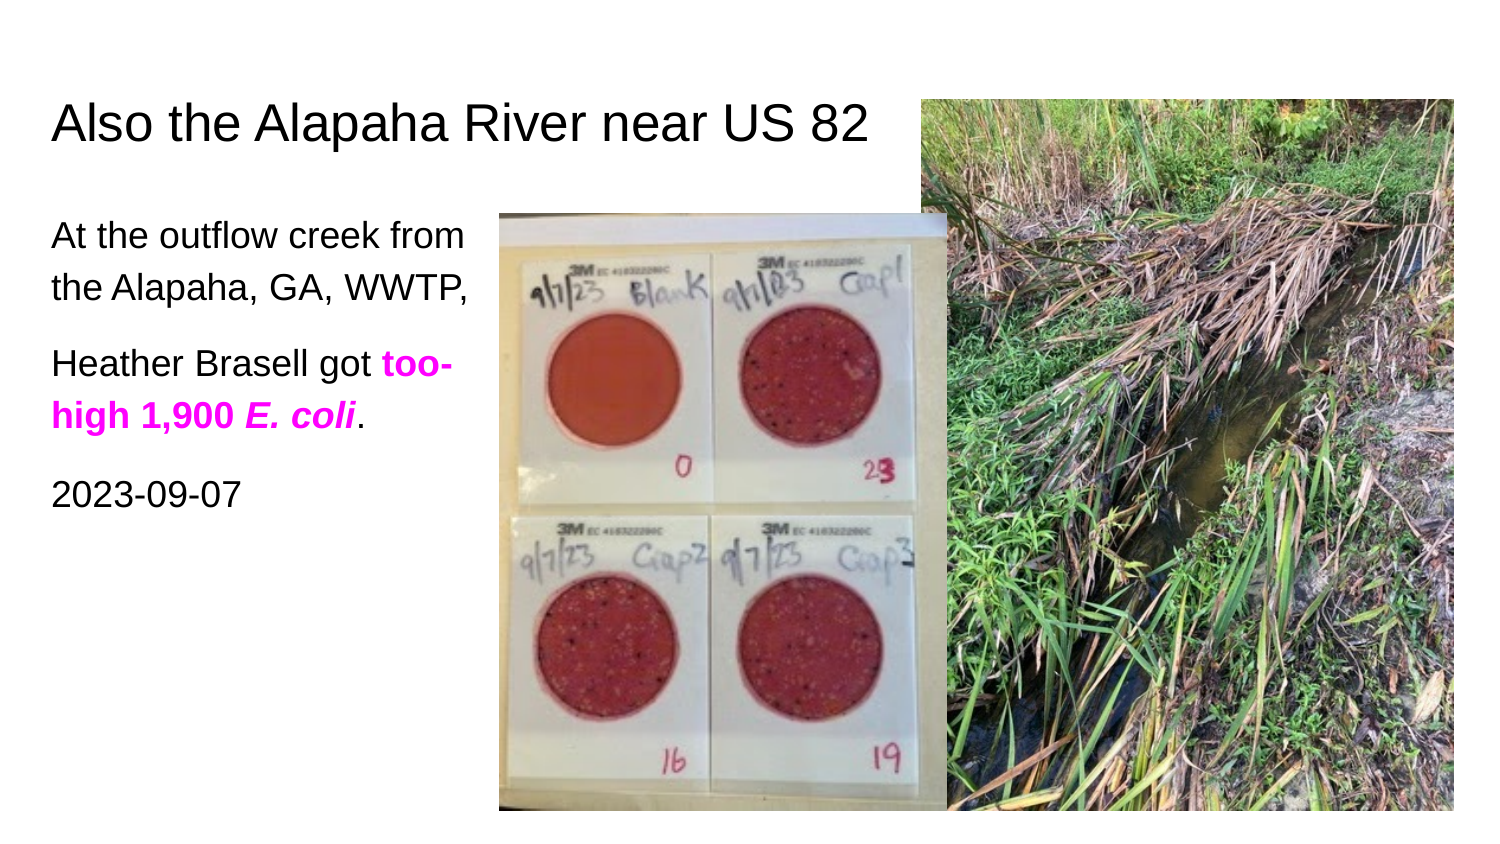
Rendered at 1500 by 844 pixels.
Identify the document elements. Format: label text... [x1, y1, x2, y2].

title Also the Alapaha River near US 82 [51, 72, 1449, 167]
picture [499, 99, 1454, 811]
list At the outflow creek from the Alapaha, GA, WWTP, Heather Brasell got too-high 1,900 E. coli. 2023-09-07 [51, 189, 495, 657]
